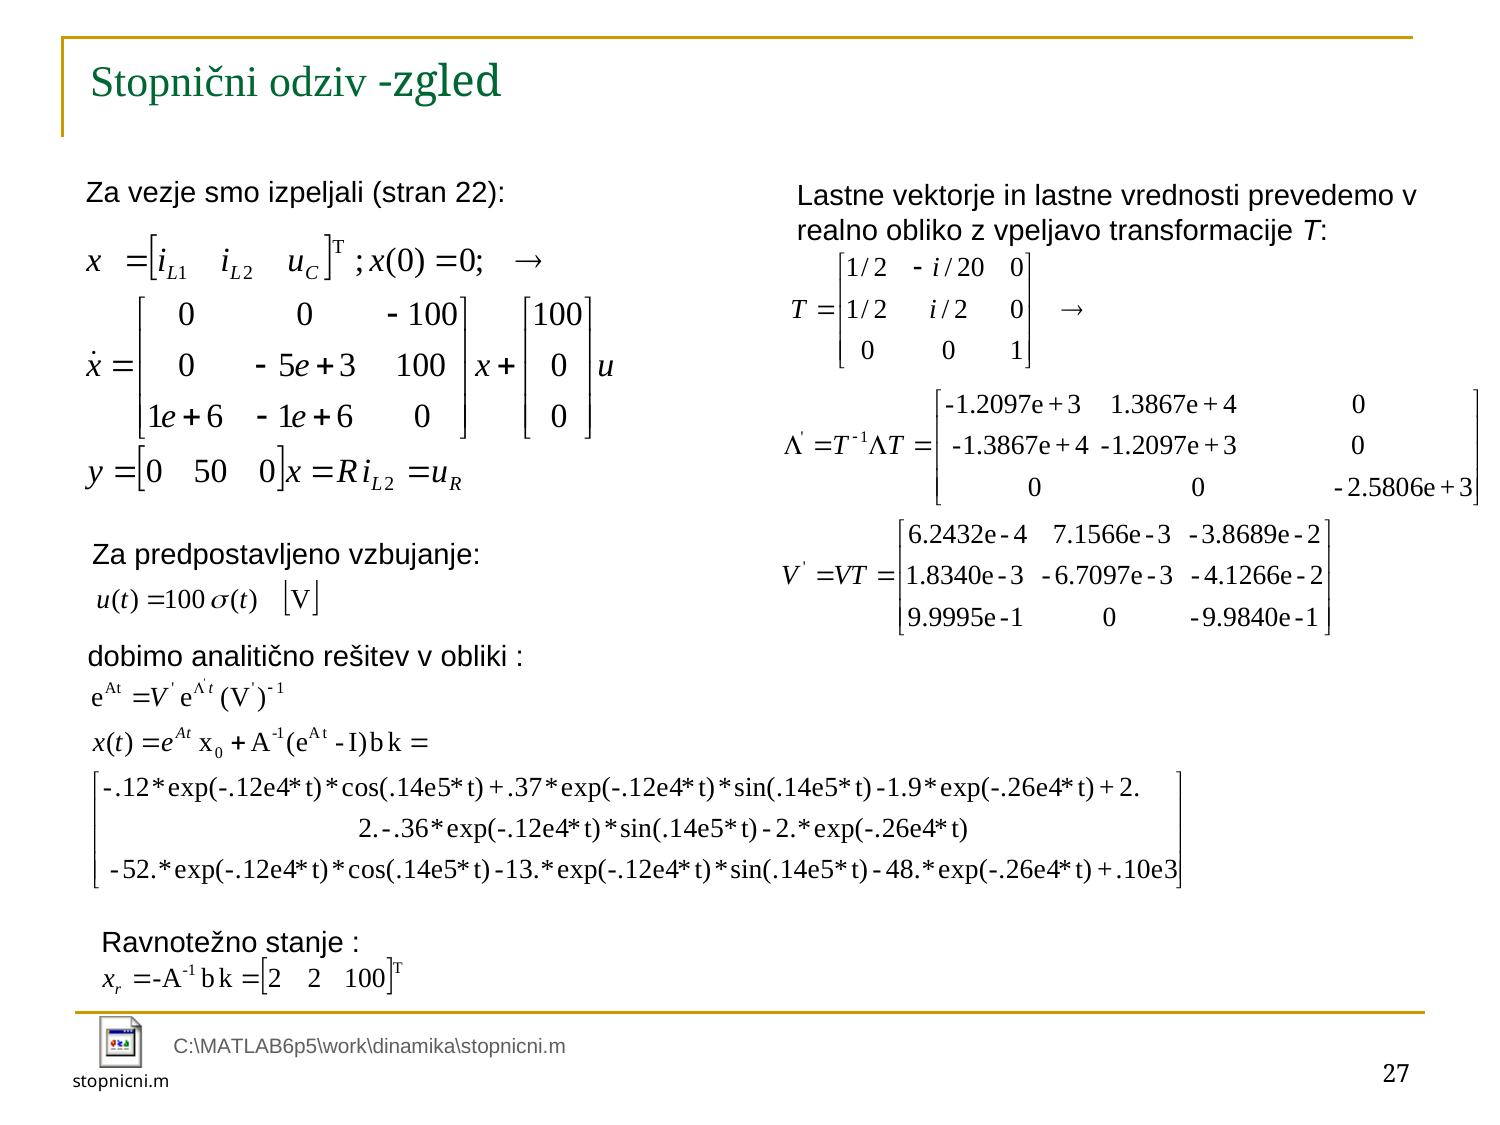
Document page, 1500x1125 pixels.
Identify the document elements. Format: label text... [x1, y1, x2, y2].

chart [67, 1016, 174, 1097]
chart [92, 580, 323, 620]
text_box <number> [1074, 1024, 1426, 1100]
title Stopnični odziv -zgled [75, 45, 1426, 146]
text_box Lastne vektorje in lastne vrednosti prevedemo v realno obliko z vpeljavo transformacije T: [782, 168, 1438, 255]
text_box Za predpostavljeno vzbujanje: [77, 528, 532, 579]
chart [779, 383, 1490, 642]
text_box C:\MATLAB6p5\work\dinamika\stopnicni.m [174, 1025, 581, 1066]
text_box dobimo analitično rešitev v obliki : [72, 629, 635, 681]
text_box Ravnotežno stanje : [86, 915, 429, 967]
chart [79, 232, 623, 499]
chart [87, 672, 1191, 895]
chart [97, 955, 438, 999]
chart [788, 246, 1094, 376]
text_box Za vezje smo izpeljali (stran 22): [71, 165, 526, 217]
